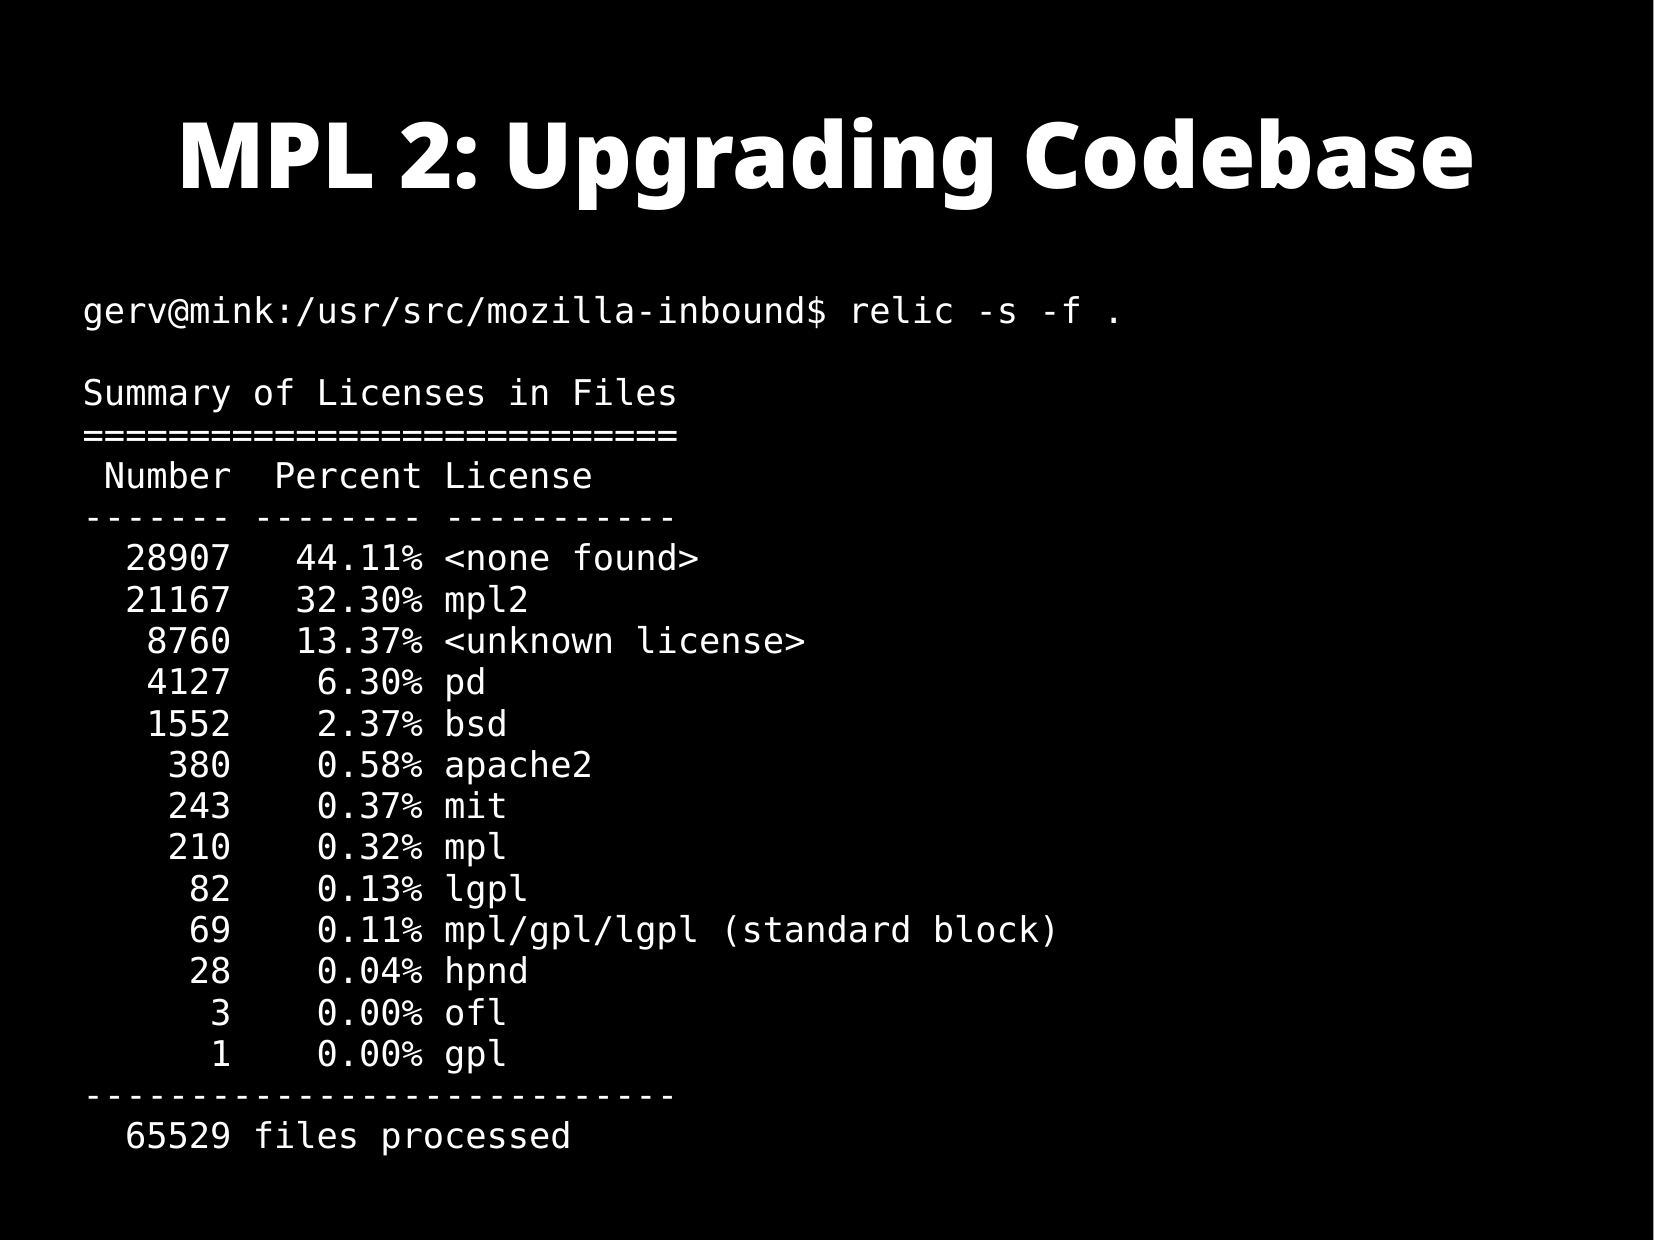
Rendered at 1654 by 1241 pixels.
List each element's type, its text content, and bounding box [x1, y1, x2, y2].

title MPL 2: Upgrading Codebase [82, 49, 1571, 257]
list gerv@mink:/usr/src/mozilla-inbound$ relic -s -f . Summary of Licenses in Files ============================ Number Percent License ------- -------- ----------- 28907 44.11% <none found> 21167 32.30% mpl2 8760 13.37% <unknown license> 4127 6.30% pd 1552 2.37% bsd 380 0.58% apache2 243 0.37% mit 210 0.32% mpl 82 0.13% lgpl 69 0.11% mpl/gpl/lgpl (standard block) 28 0.04% hpnd 3 0.00% ofl 1 0.00% gpl ---------------------------- 65529 files processed [82, 290, 1571, 1152]
